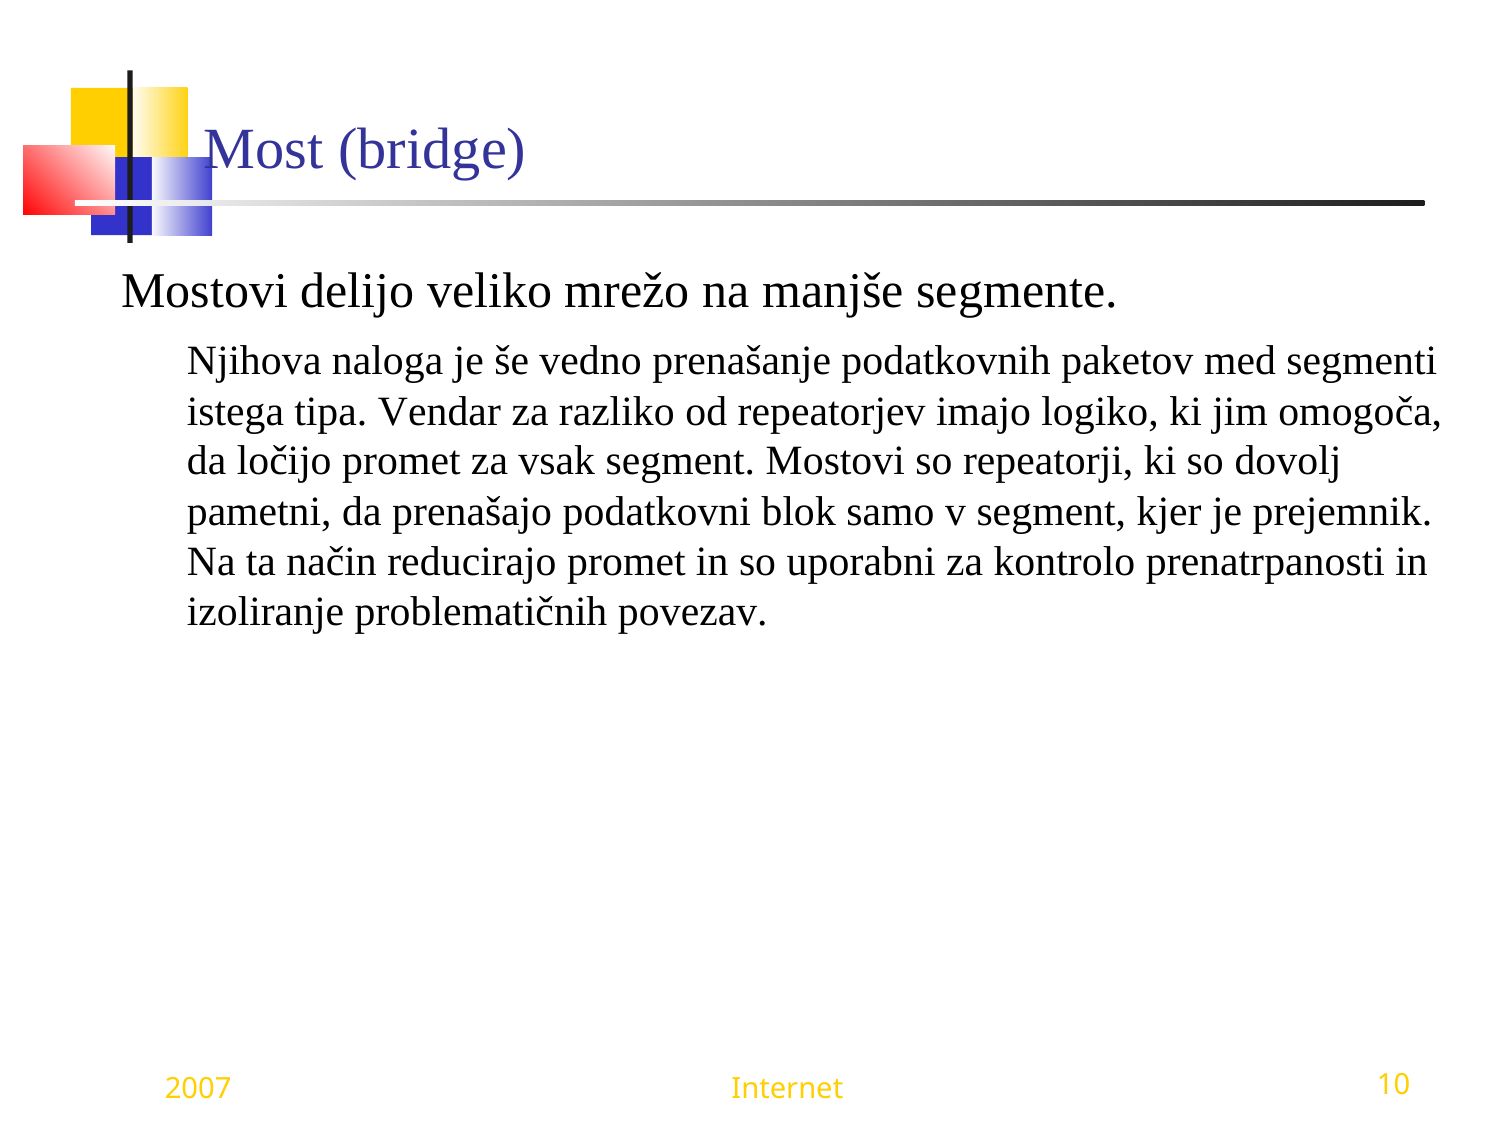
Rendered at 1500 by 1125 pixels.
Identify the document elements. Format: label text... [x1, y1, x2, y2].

text_box 2007 [150, 1037, 463, 1113]
title Most (bridge) [188, 101, 1468, 188]
text_box <number> [1112, 1037, 1426, 1113]
text_box Internet [549, 1037, 1026, 1113]
list Mostovi delijo veliko mrežo na manjše segmente. Njihova naloga je še vedno prenašanje podatkovnih paketov med segmenti istega tipa. Vendar za razliko od repeatorjev imajo logiko, ki jim omogoča, da ločijo promet za vsak segment. Mostovi so repeatorji, ki so dovolj pametni, da prenašajo podatkovni blok samo v segment, kjer je prejemnik. Na ta način reducirajo promet in so uporabni za kontrolo prenatrpanosti in izoliranje problematičnih povezav. [50, 249, 1469, 1007]
